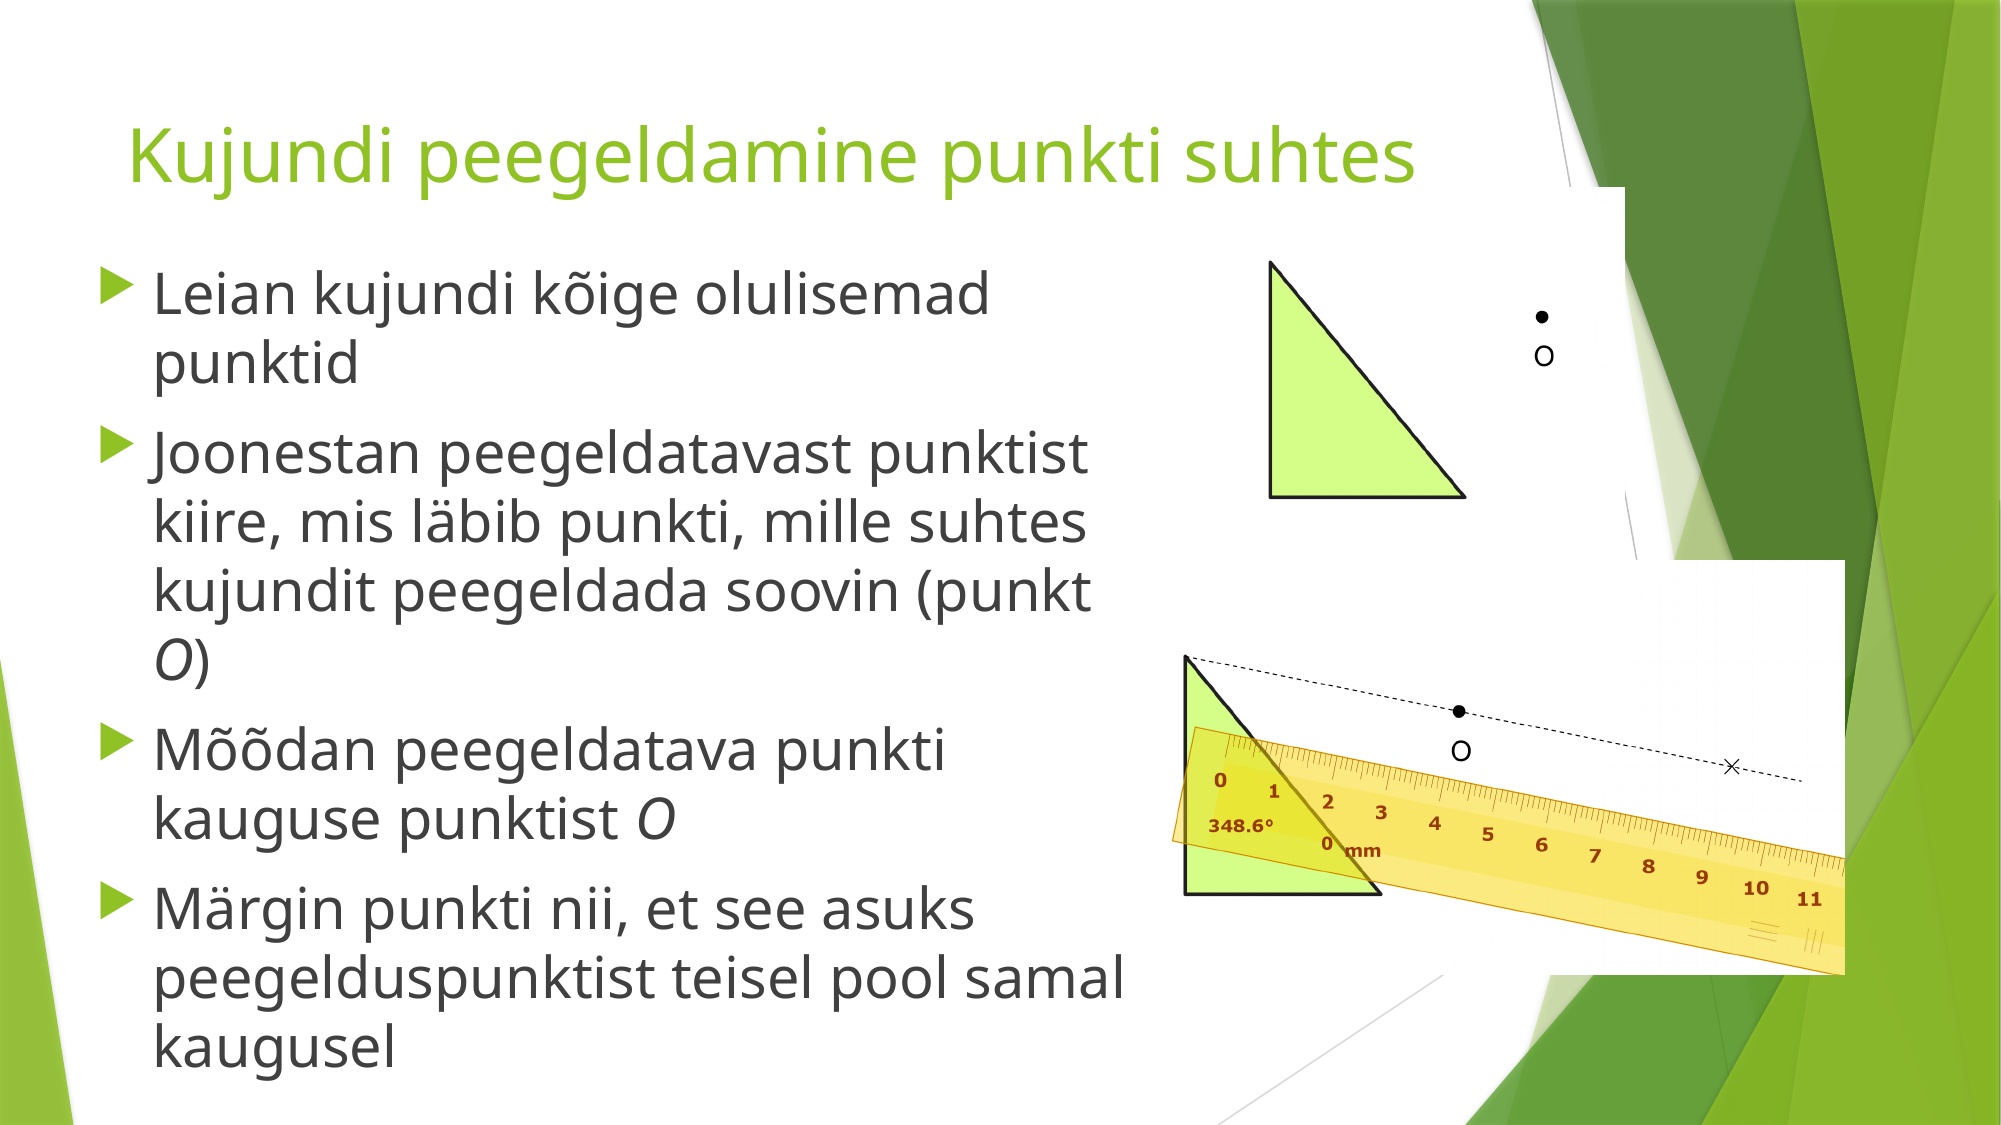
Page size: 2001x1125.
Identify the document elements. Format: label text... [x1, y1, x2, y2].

picture [1122, 187, 1845, 975]
title Kujundi peegeldamine punkti suhtes [111, 99, 1522, 237]
list Leian kujundi kõige olulisemad punktid Joonestan peegeldatavast punktist kiire, mis läbib punkti, mille suhtes kujundit peegeldada soovin (punkt O) Mõõdan peegeldatava punkti kauguse punktist O Märgin punkti nii, et see asuks peegelduspunktist teisel pool samal kaugusel [81, 249, 1152, 1093]
